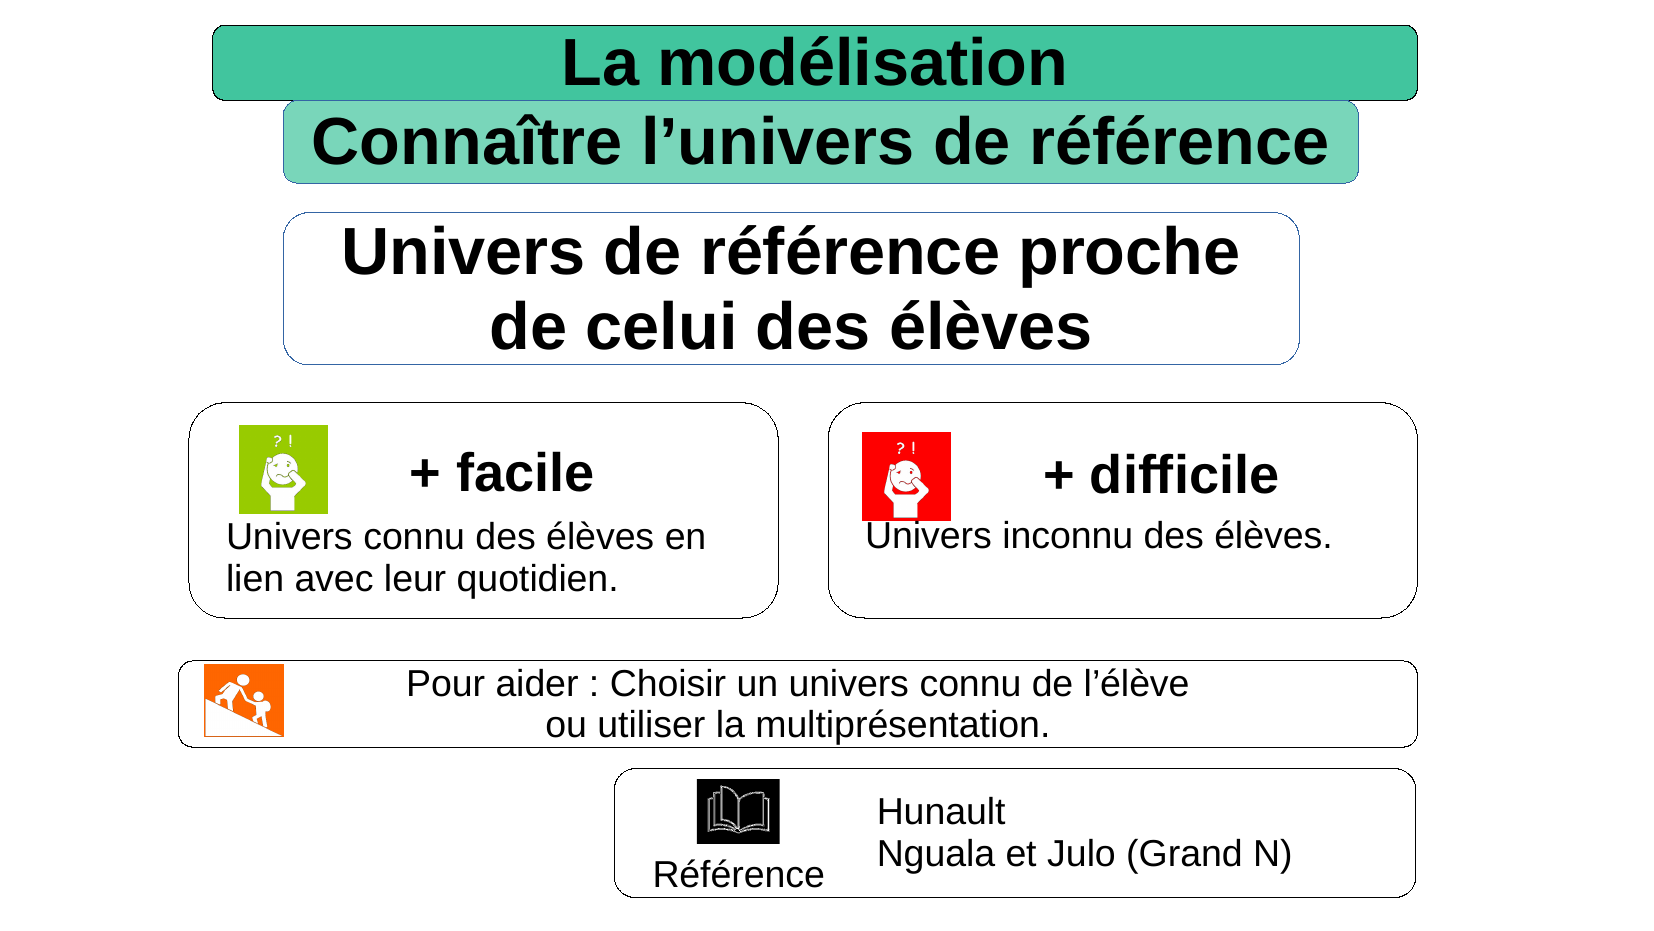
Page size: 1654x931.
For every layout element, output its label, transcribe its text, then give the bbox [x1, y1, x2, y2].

picture [696, 779, 780, 844]
text_box Connaître l’univers de référence [283, 100, 1359, 184]
text_box La modélisation [212, 25, 1418, 101]
picture [862, 432, 951, 507]
text_box Univers inconnu des élèves. [850, 507, 1418, 655]
text_box Hunault Nguala et Julo (Grand N) [862, 783, 1394, 883]
picture [204, 664, 284, 737]
picture [239, 425, 328, 507]
text_box Univers de référence proche de celui des élèves [283, 212, 1300, 365]
text_box + facile [333, 435, 672, 507]
text_box Référence [637, 845, 851, 903]
text_box + difficile [992, 437, 1331, 507]
text_box Univers connu des élèves en lien avec leur quotidien. [211, 507, 764, 610]
text_box Pour aider : Choisir un univers connu de l’élève ou utiliser la multiprésentation. [178, 660, 1418, 748]
